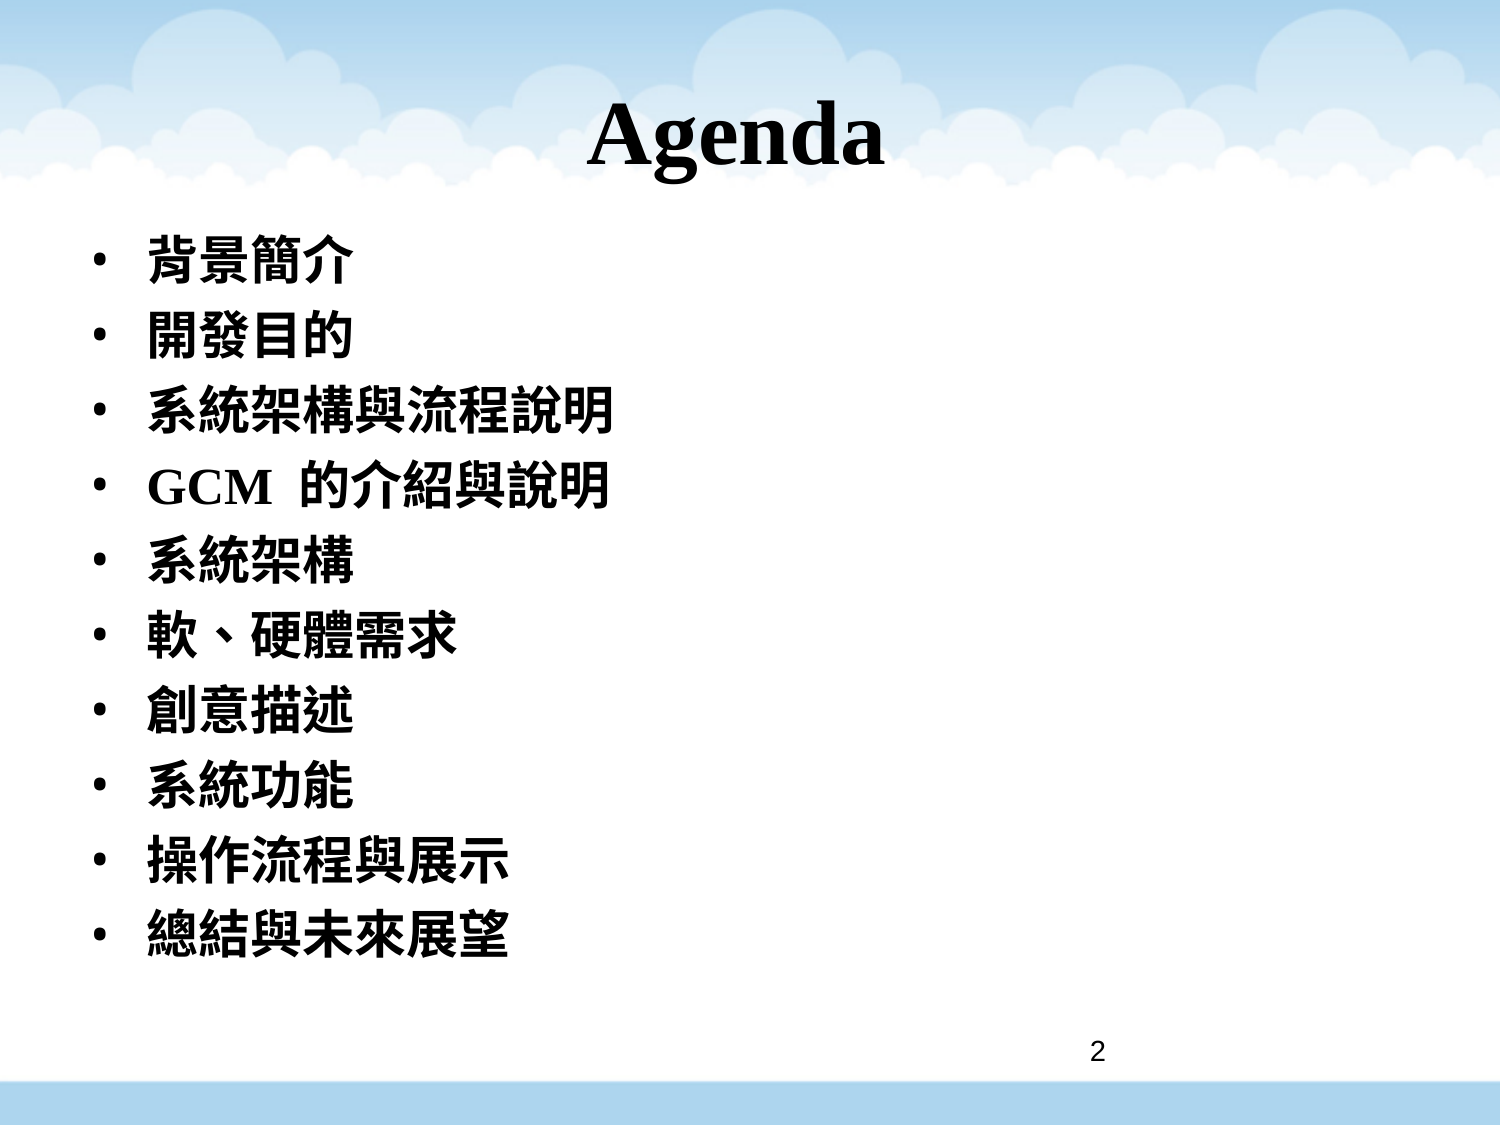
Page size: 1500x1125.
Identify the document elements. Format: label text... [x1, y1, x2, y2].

list 背景簡介 開發目的 系統架構與流程說明 GCM 的介紹與說明 系統架構 軟、硬體需求 創意描述 系統功能 操作流程與展示 總結與未來展望 [75, 220, 1426, 1083]
text_box [1074, 1024, 1426, 1103]
title Agenda [61, 47, 1412, 209]
picture [0, 0, 1500, 1125]
